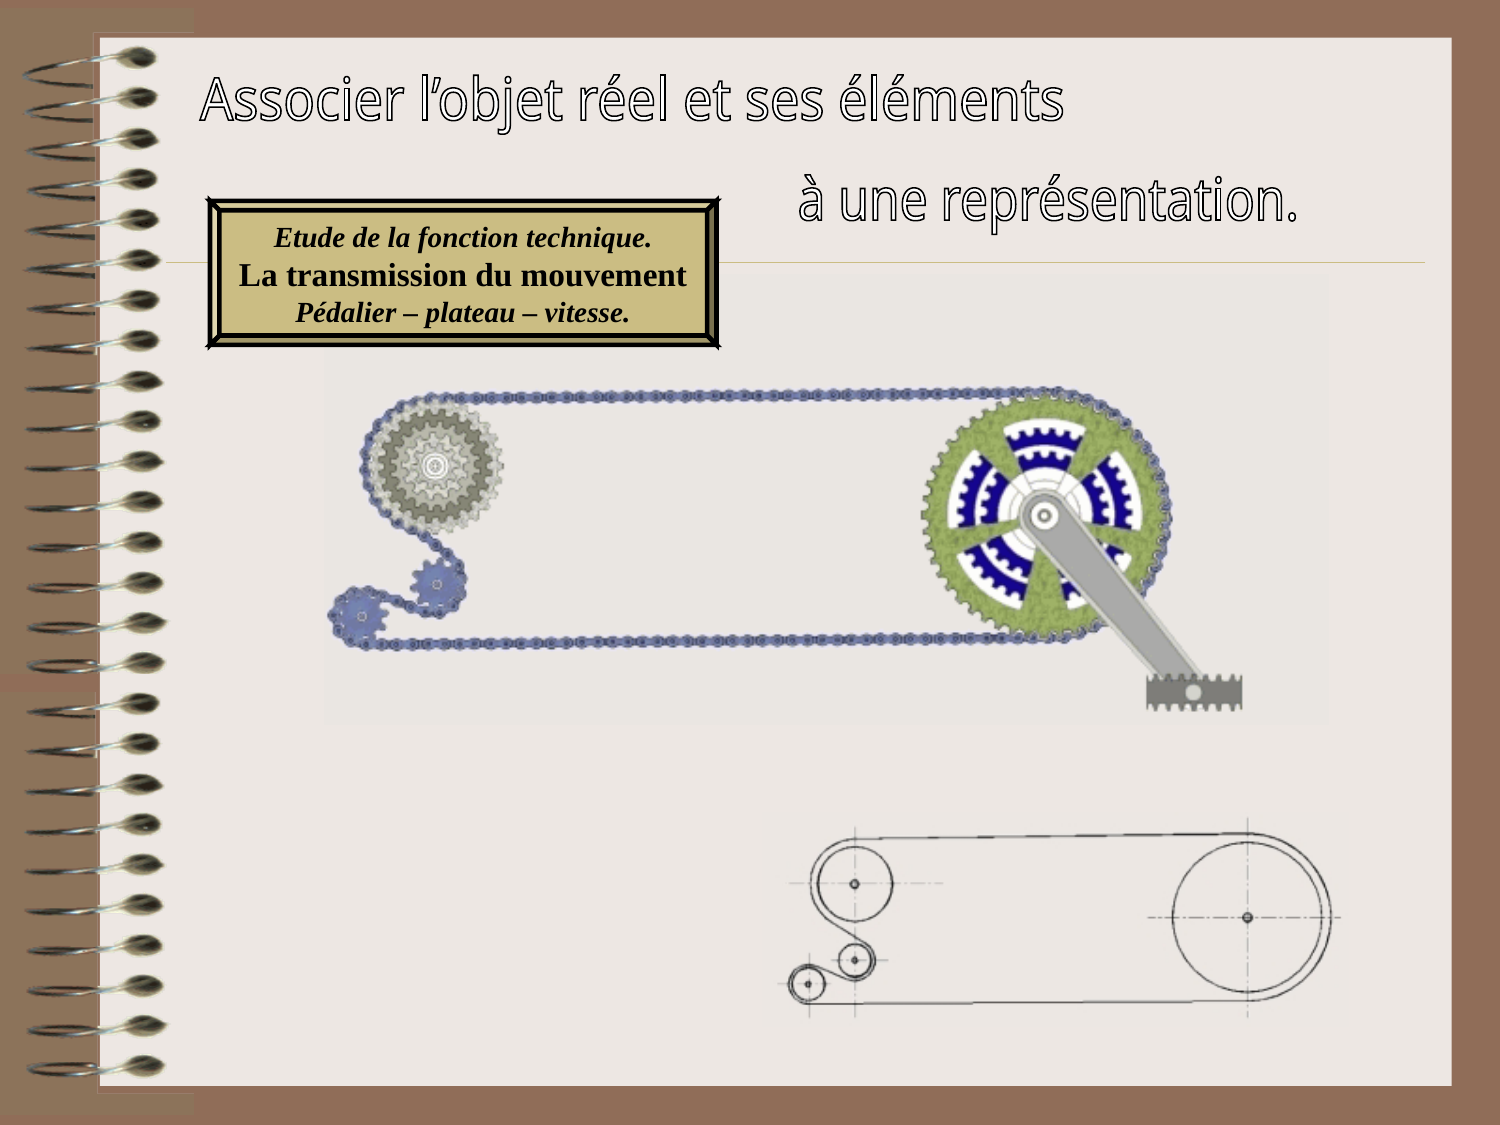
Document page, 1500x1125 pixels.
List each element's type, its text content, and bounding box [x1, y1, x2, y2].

text_box Associer l’objet réel et ses éléments [962, 87, 986, 121]
text_box à une représentation. [799, 187, 822, 221]
text_box à une représentation. [944, 187, 961, 221]
picture [324, 274, 1329, 726]
text_box Associer l’objet réel et ses éléments [235, 87, 257, 121]
text_box Associer l’objet réel et ses éléments [517, 87, 542, 121]
text_box à une représentation. [1168, 187, 1191, 221]
text_box à une représentation. [1149, 181, 1166, 221]
text_box à une représentation. [1194, 181, 1211, 221]
text_box Associer l’objet réel et ses éléments [685, 87, 710, 121]
text_box Associer l’objet réel et ses éléments [914, 87, 955, 121]
text_box à une représentation. [1121, 187, 1145, 221]
text_box à une représentation. [842, 188, 865, 221]
text_box à une représentation. [1092, 187, 1116, 221]
text_box Associer l’objet réel et ses éléments [286, 87, 313, 121]
text_box Associer l’objet réel et ses éléments [473, 75, 499, 121]
text_box à une représentation. [1068, 187, 1088, 221]
text_box à une représentation. [1227, 187, 1253, 221]
text_box Associer l’objet réel et ses éléments [772, 87, 797, 121]
text_box à une représentation. [902, 187, 926, 221]
text_box Associer l’objet réel et ses éléments [629, 87, 654, 121]
text_box à une représentation. [1022, 187, 1039, 221]
text_box à une représentation. [1040, 187, 1064, 221]
text_box Associer l’objet réel et ses éléments [883, 87, 908, 121]
text_box à une représentation. [962, 187, 986, 221]
text_box à une représentation. [992, 187, 1016, 235]
text_box Etude de la fonction technique. La transmission du mouvement Pédalier – plateau – vitesse. [220, 211, 707, 335]
picture [762, 812, 1349, 1027]
text_box à une représentation. [873, 187, 896, 221]
text_box à une représentation. [1258, 187, 1282, 221]
text_box Associer l’objet réel et ses éléments [993, 87, 1017, 121]
text_box Associer l’objet réel et ses éléments [440, 87, 467, 121]
text_box Associer l’objet réel et ses éléments [600, 87, 624, 121]
picture [0, 692, 194, 1115]
text_box Associer l’objet réel et ses éléments [356, 87, 381, 121]
picture [0, 8, 194, 674]
text_box Associer l’objet réel et ses éléments [199, 77, 234, 121]
text_box Associer l’objet réel et ses éléments [840, 87, 865, 121]
text_box Associer l’objet réel et ses éléments [317, 87, 339, 121]
